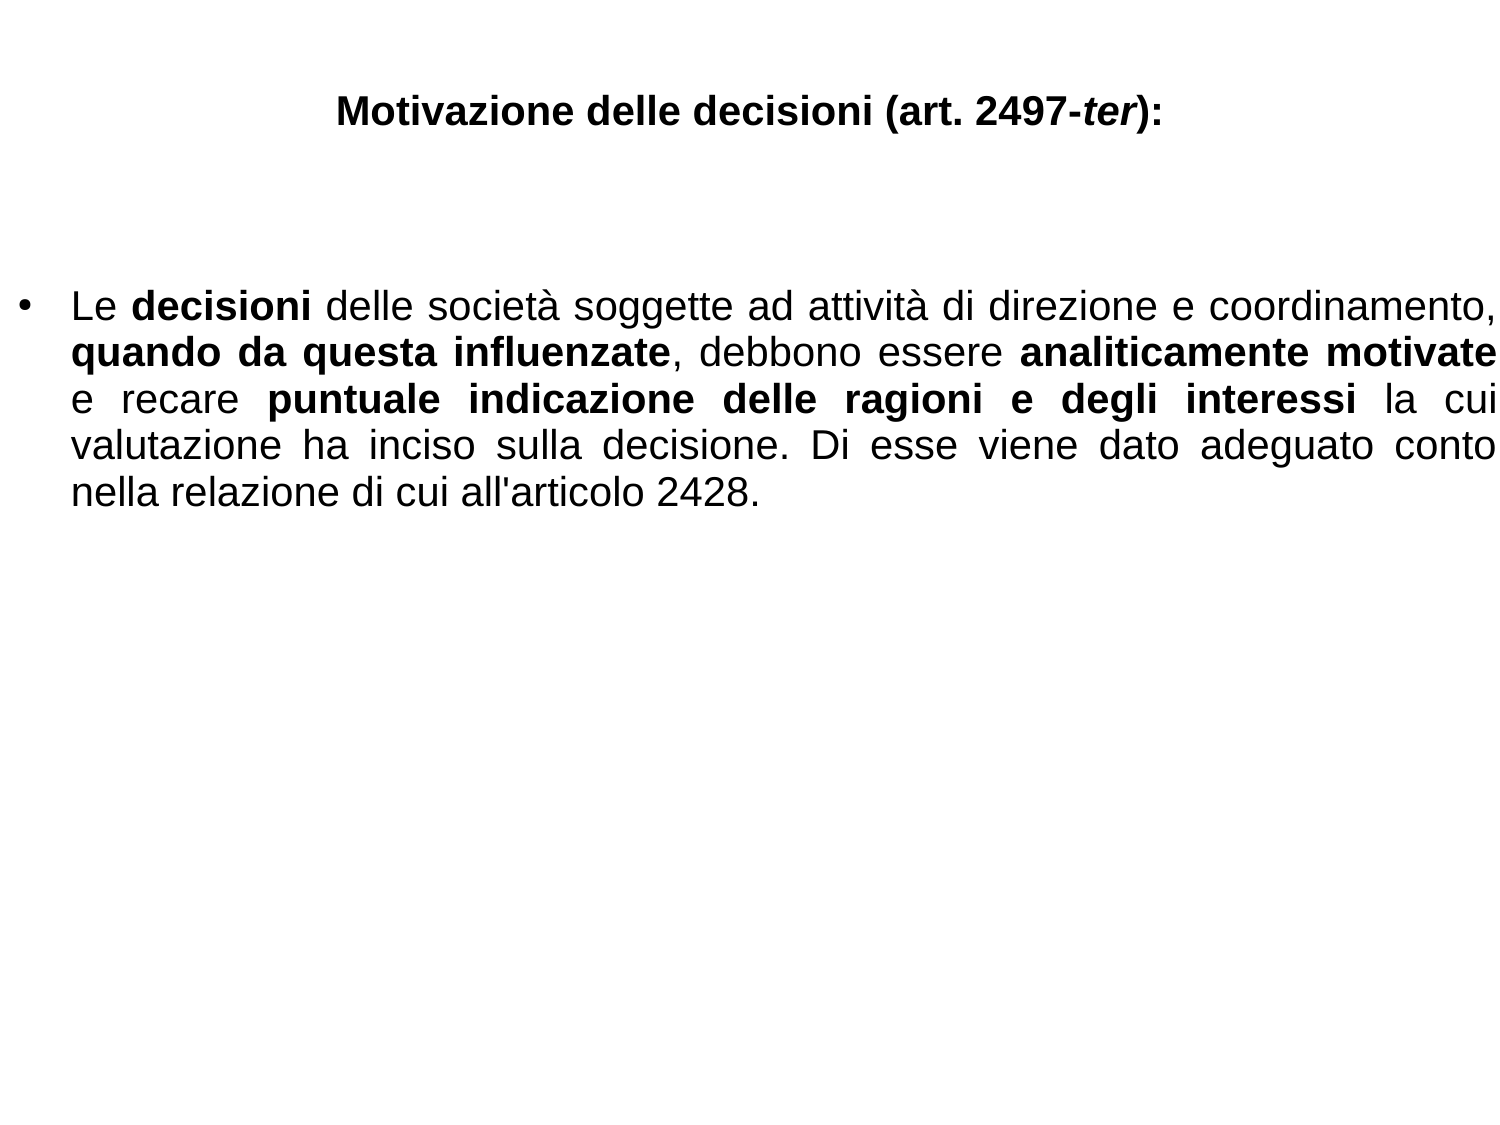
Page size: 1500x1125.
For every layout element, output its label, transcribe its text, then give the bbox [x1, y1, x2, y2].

list Le decisioni delle società soggette ad attività di direzione e coordinamento, quando da questa influenzate, debbono essere analiticamente motivate e recare puntuale indicazione delle ragioni e degli interessi la cui valutazione ha inciso sulla decisione. Di esse viene dato adeguato conto nella relazione di cui all'articolo 2428. [0, 206, 1498, 950]
title Motivazione delle decisioni (art. 2497-ter): [75, 45, 1426, 178]
